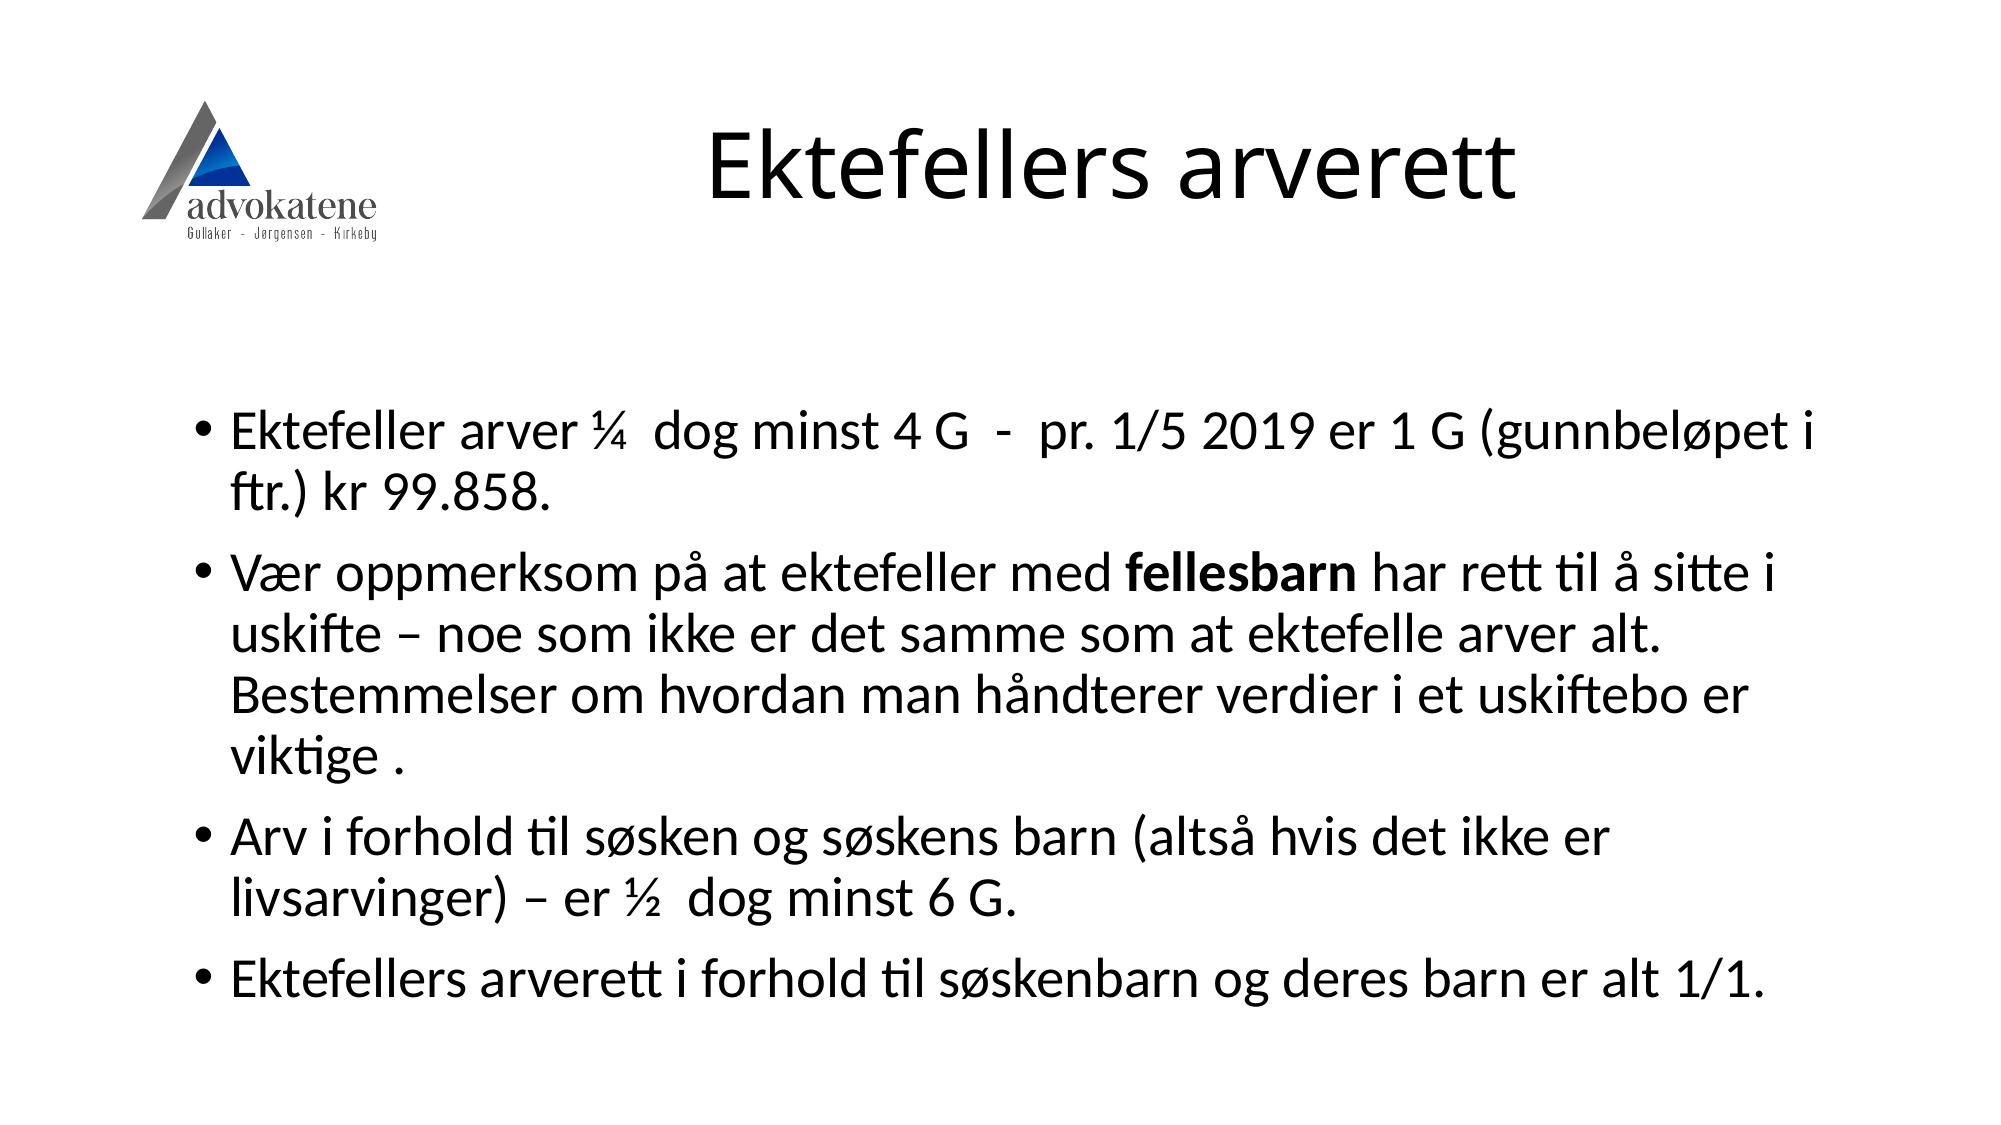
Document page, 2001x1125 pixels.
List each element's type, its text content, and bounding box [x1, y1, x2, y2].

title Ektefellers arverett [380, 59, 1863, 278]
list Ektefeller arver ¼ dog minst 4 G - pr. 1/5 2019 er 1 G (gunnbeløpet i ftr.) kr 99.858. Vær oppmerksom på at ektefeller med fellesbarn har rett til å sitte i uskifte – noe som ikke er det samme som at ektefelle arver alt. Bestemmelser om hvordan man håndterer verdier i et uskiftebo er viktige . Arv i forhold til søsken og søskens barn (altså hvis det ikke er livsarvinger) – er ½ dog minst 6 G. Ektefellers arverett i forhold til søskenbarn og deres barn er alt 1/1. [178, 305, 1863, 1020]
picture [137, 88, 380, 249]
